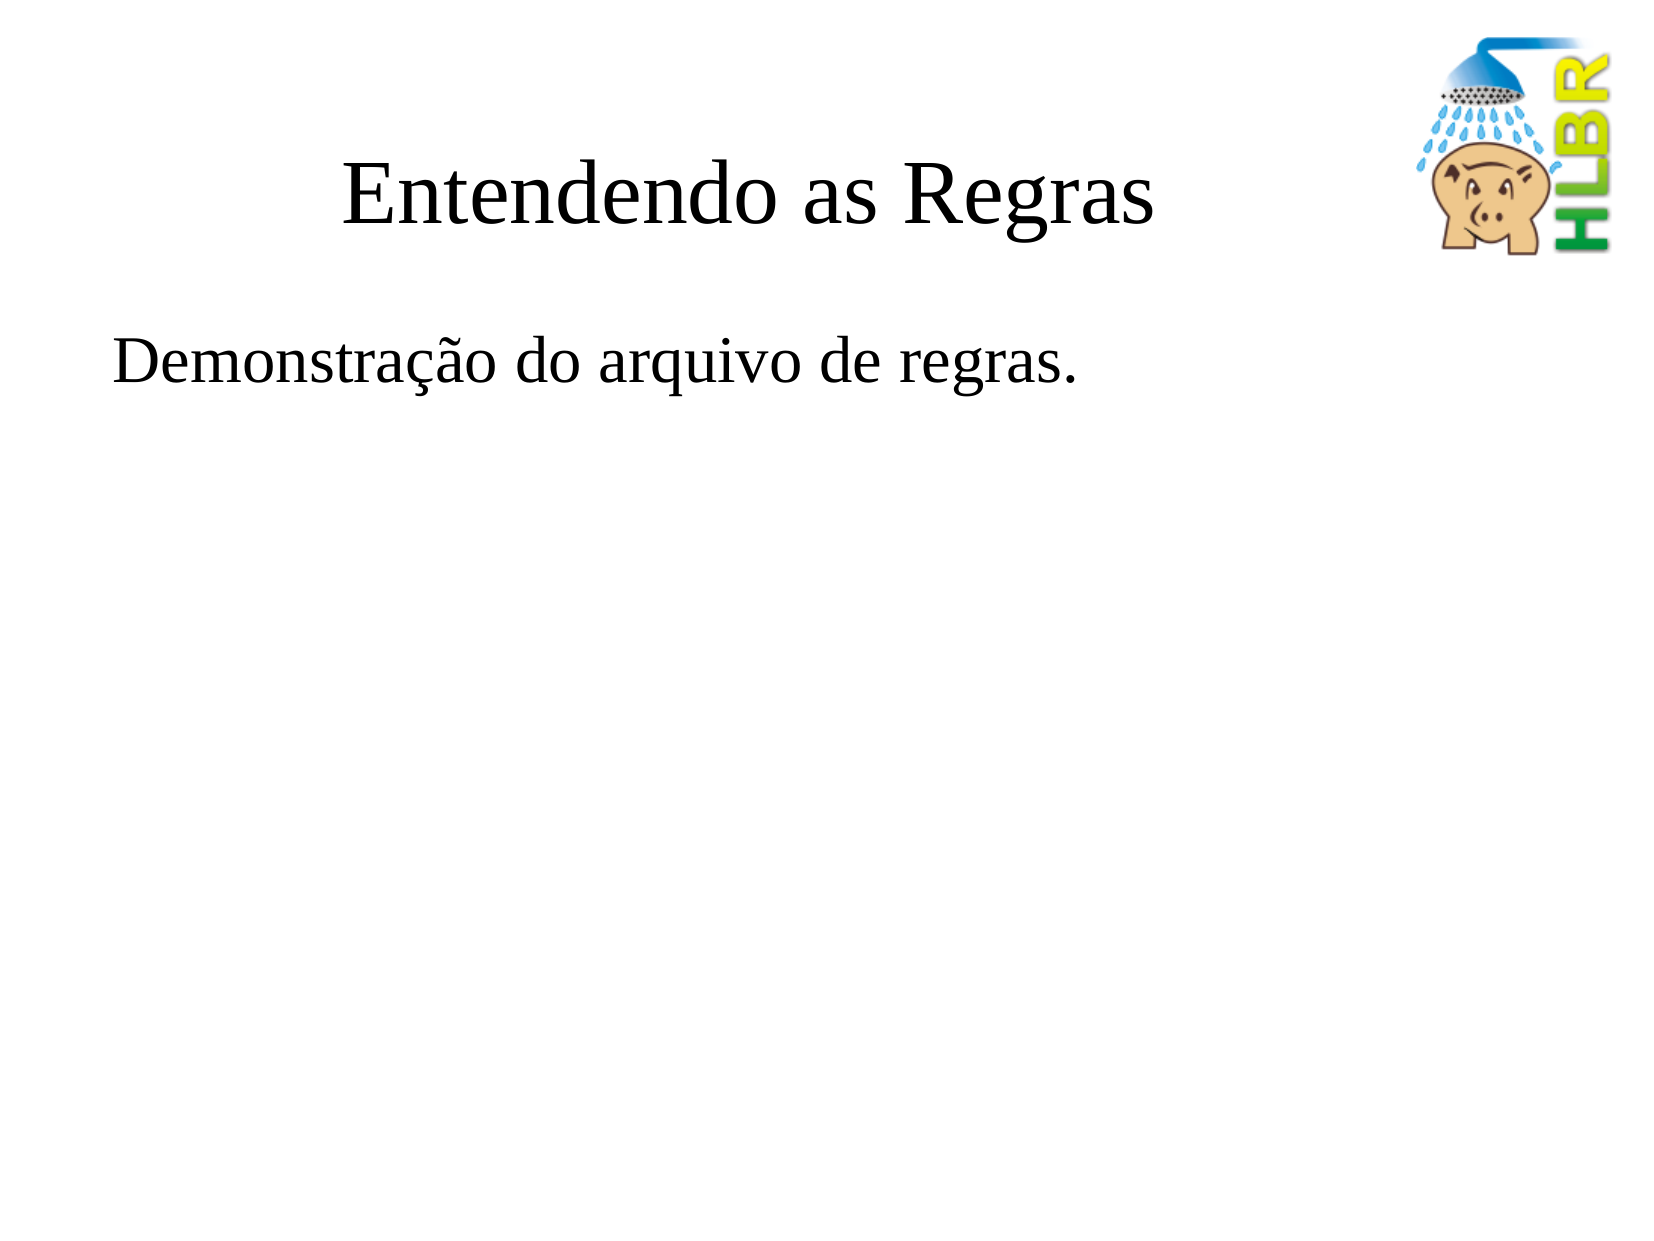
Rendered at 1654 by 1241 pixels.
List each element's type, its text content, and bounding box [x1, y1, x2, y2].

list Demonstração do arquivo de regras. [112, 324, 1388, 1020]
title Entendendo as Regras [112, 76, 1388, 312]
picture [1416, 37, 1612, 260]
